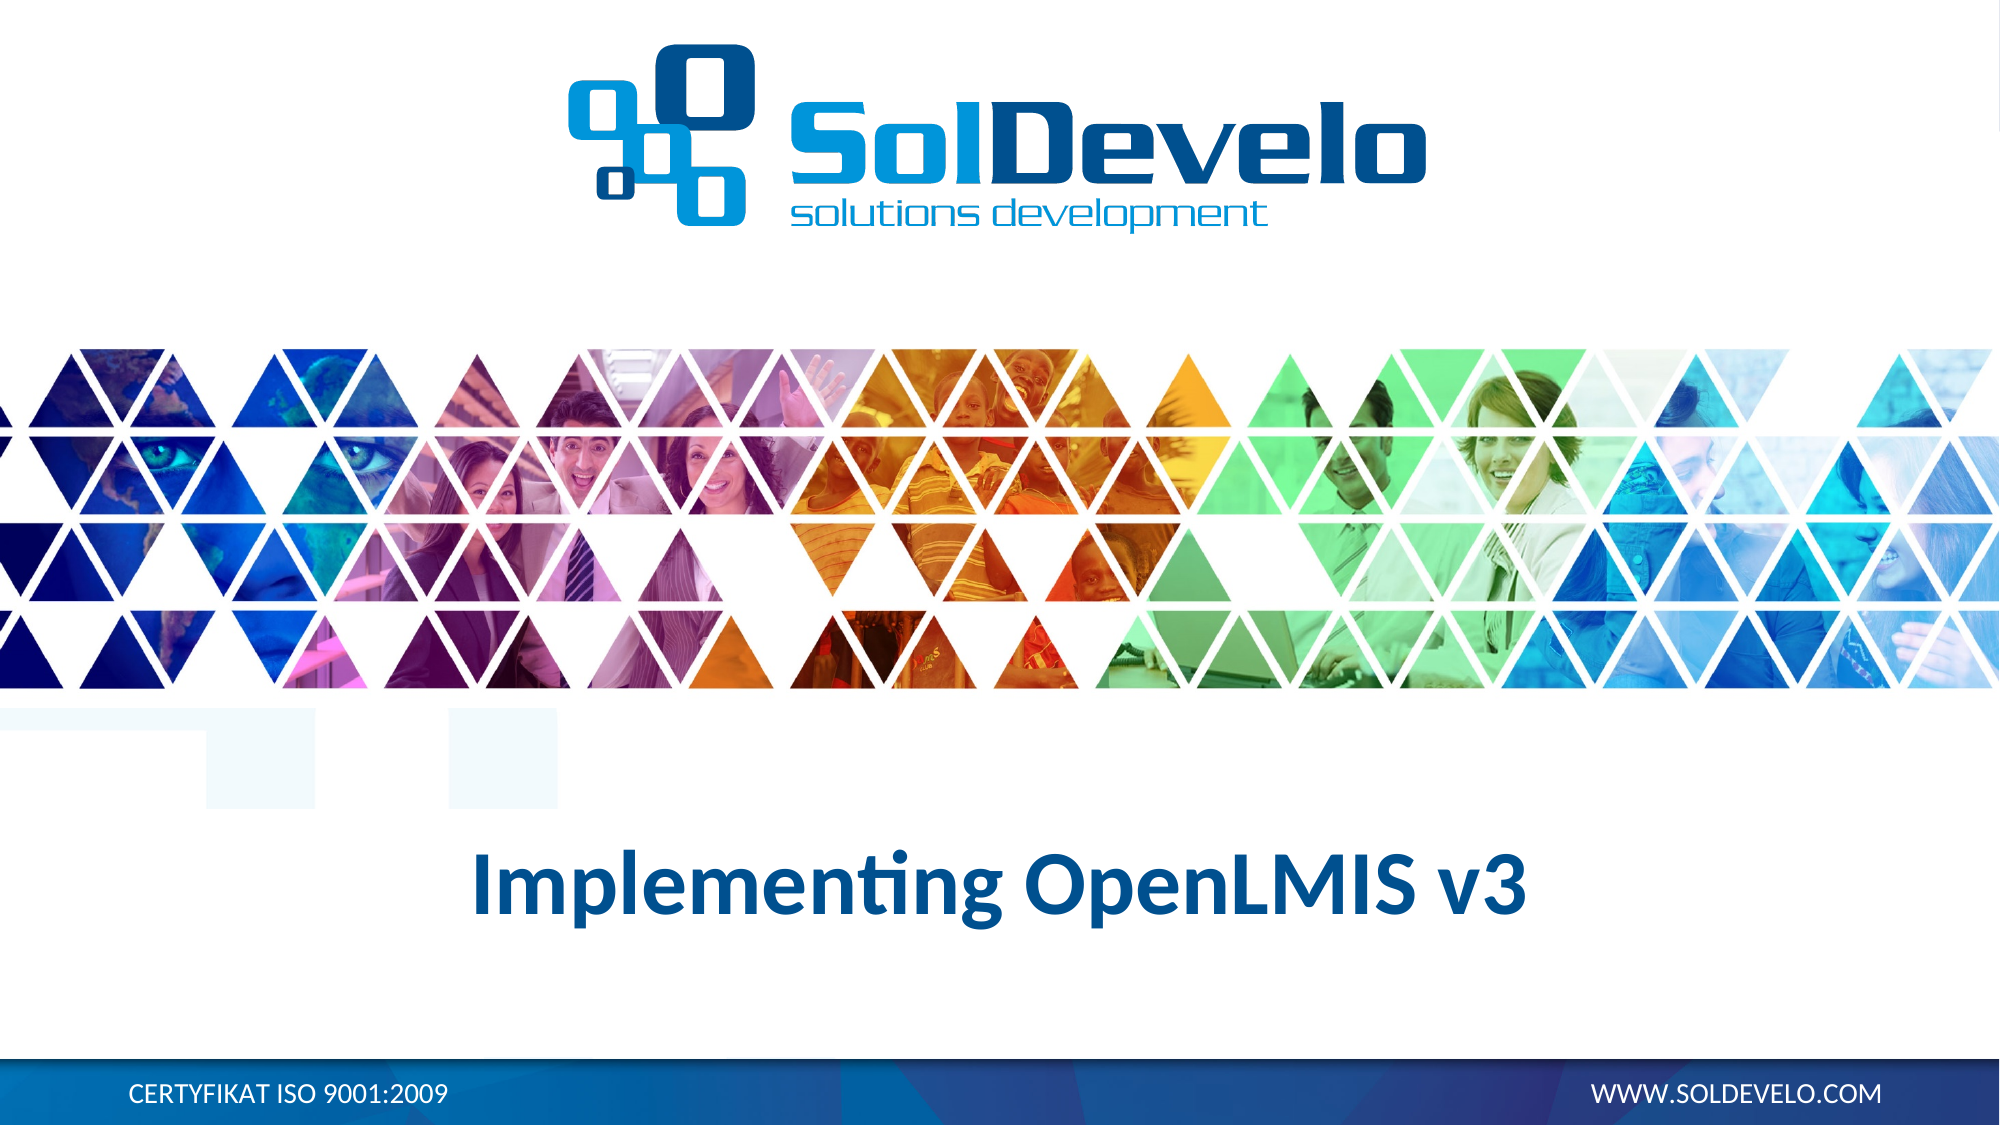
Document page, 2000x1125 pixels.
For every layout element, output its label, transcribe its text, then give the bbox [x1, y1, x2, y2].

text_box WWW.SOLDEVELO.COM [1460, 1058, 1898, 1125]
picture [0, 0, 2000, 1125]
text_box Implementing OpenLMIS v3 [0, 808, 1999, 1057]
text_box CERTYFIKAT ISO 9001:2009 [113, 1058, 552, 1125]
